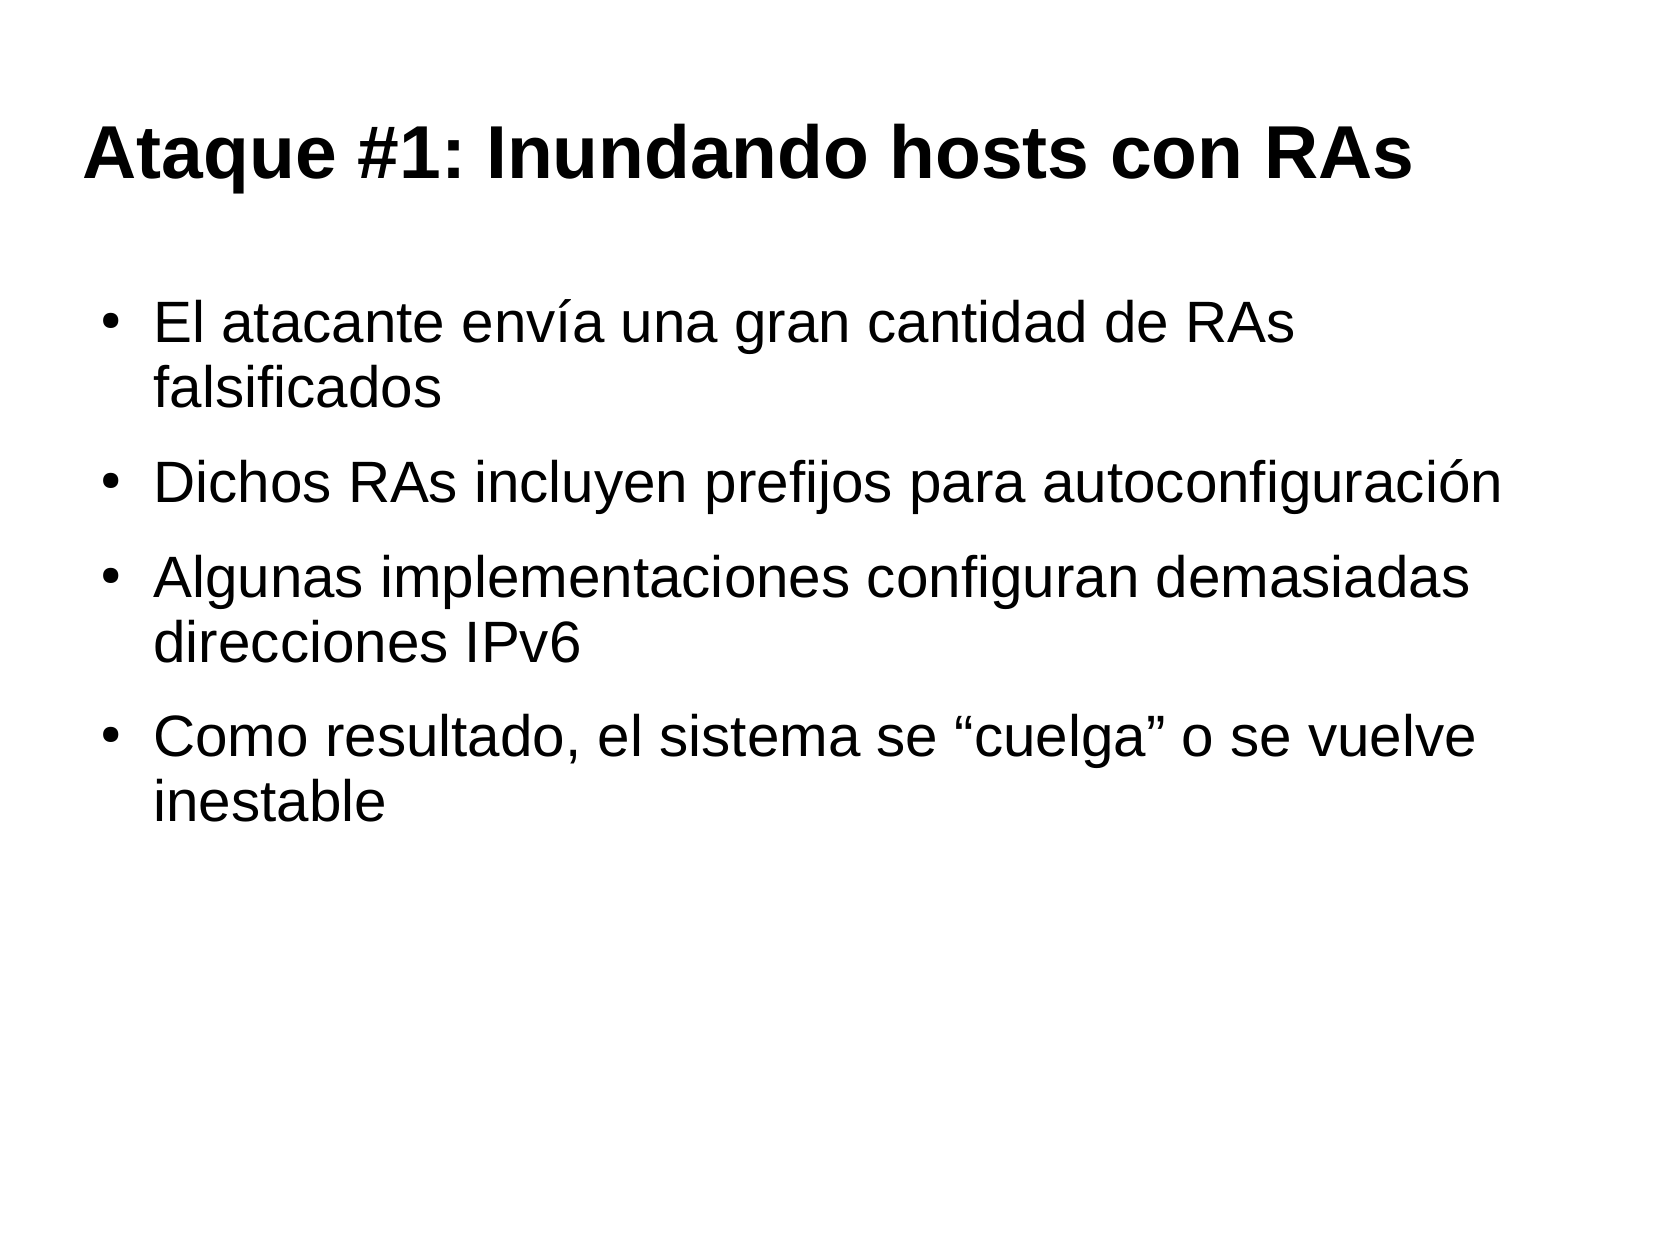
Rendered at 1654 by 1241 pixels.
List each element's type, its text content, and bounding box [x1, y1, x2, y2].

list El atacante envía una gran cantidad de RAs falsificados Dichos RAs incluyen prefijos para autoconfiguración Algunas implementaciones configuran demasiadas direcciones IPv6 Como resultado, el sistema se “cuelga” o se vuelve inestable [82, 290, 1571, 1109]
title Ataque #1: Inundando hosts con RAs [82, 49, 1571, 257]
